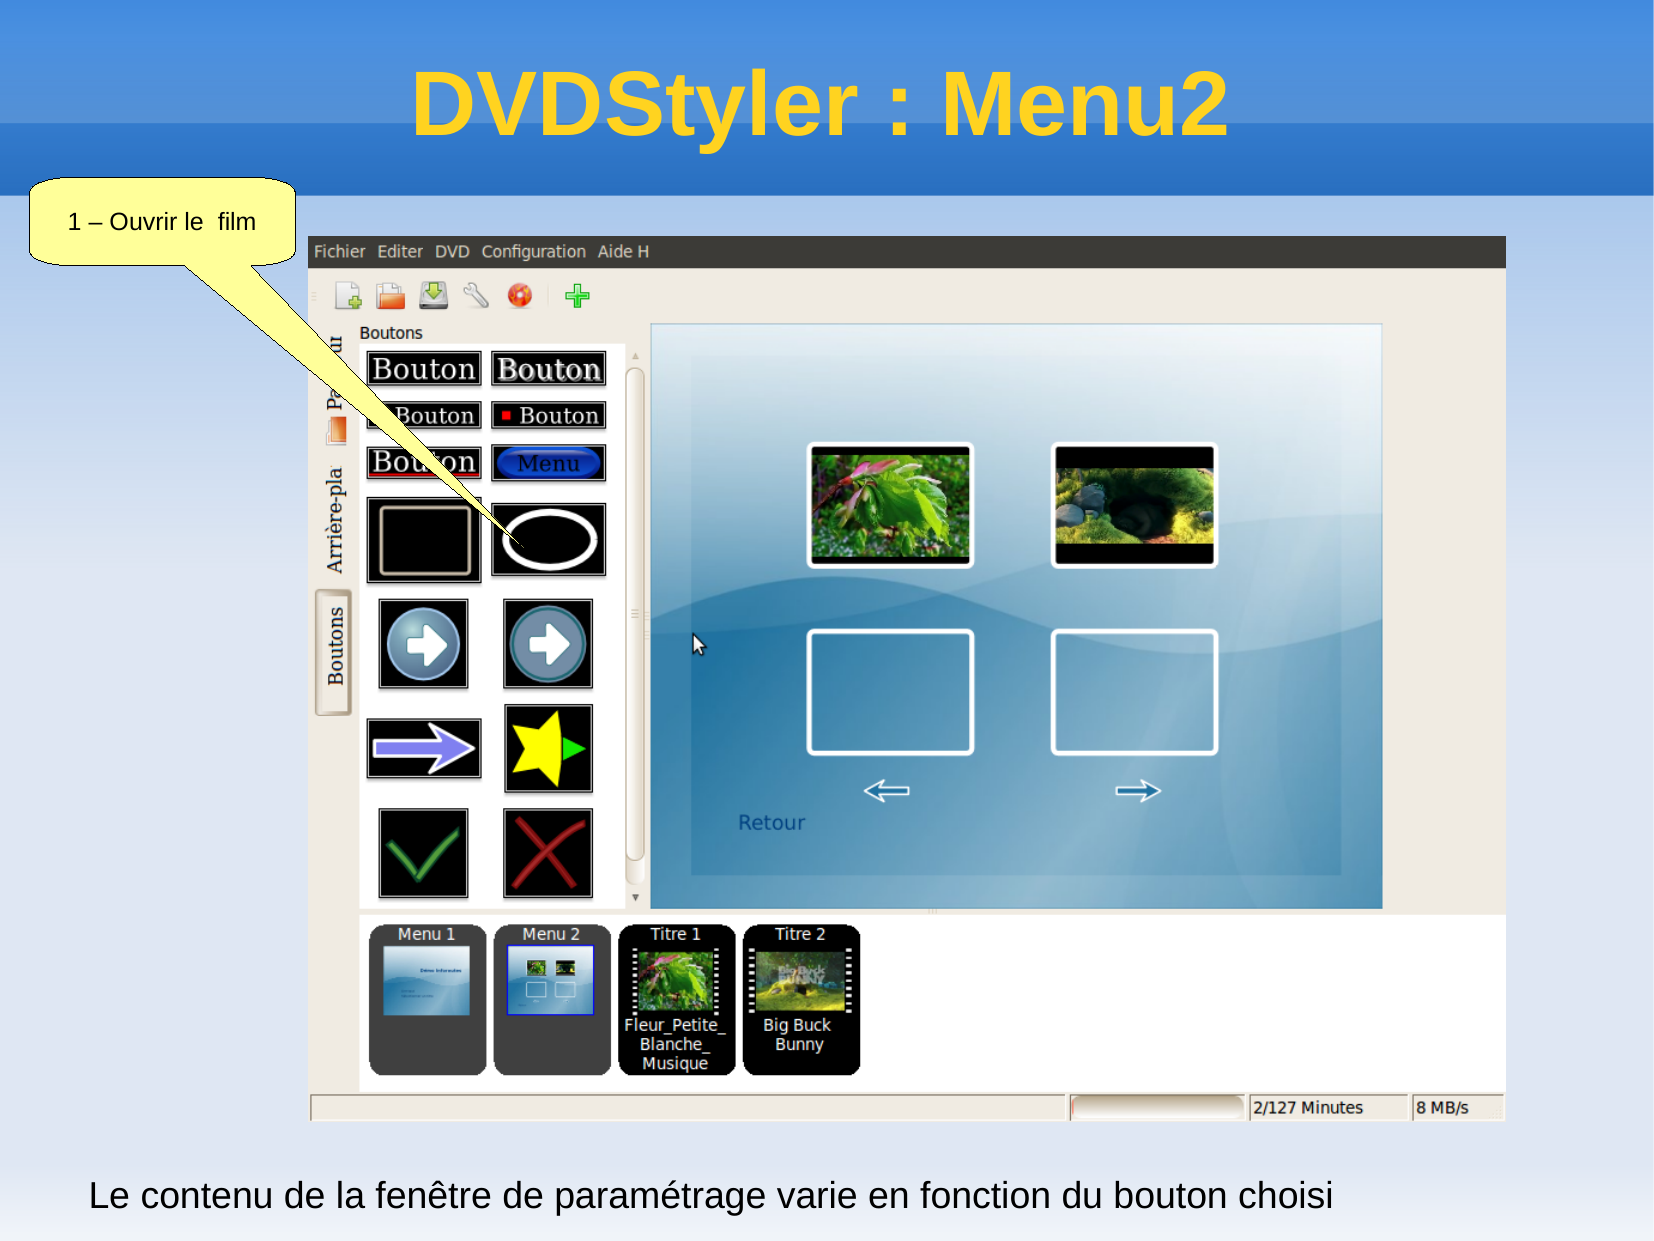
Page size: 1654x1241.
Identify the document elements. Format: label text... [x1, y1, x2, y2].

title DVDStyler : Menu2 [76, 7, 1565, 200]
text_box Le contenu de la fenêtre de paramétrage varie en fonction du bouton choisi [88, 1151, 1388, 1241]
picture [0, 0, 1654, 1241]
text_box 1 – Ouvrir le film [29, 177, 525, 549]
